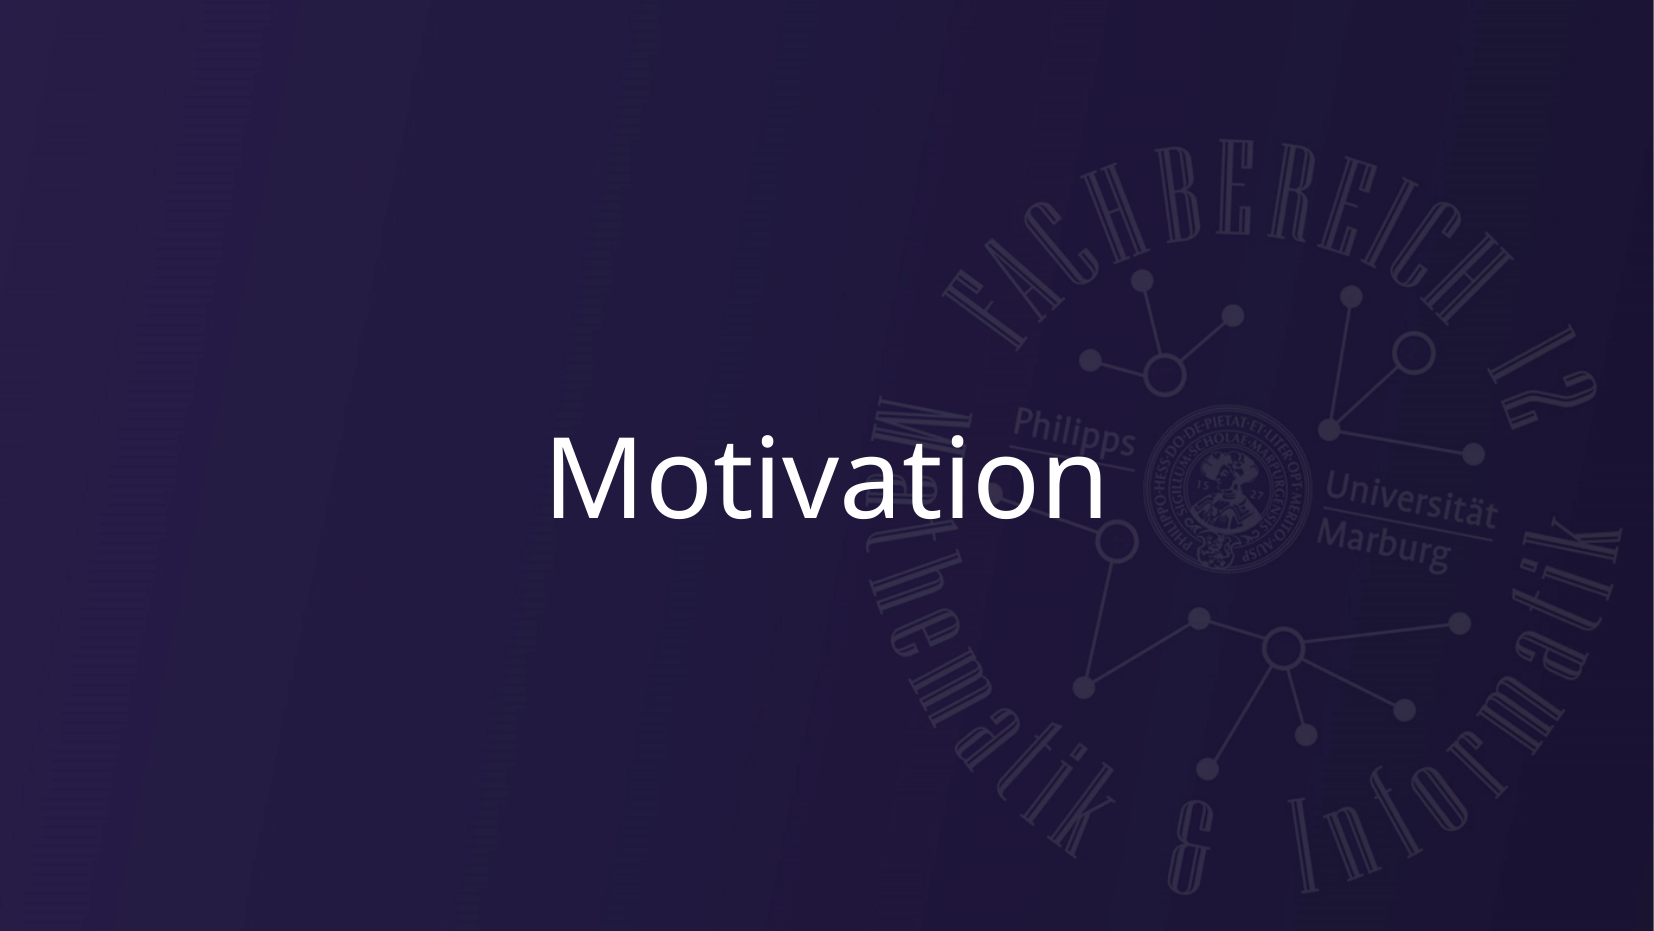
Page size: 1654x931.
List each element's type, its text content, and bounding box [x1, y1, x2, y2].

subtitle Motivation [268, 16, 1385, 931]
picture [0, 0, 1654, 931]
